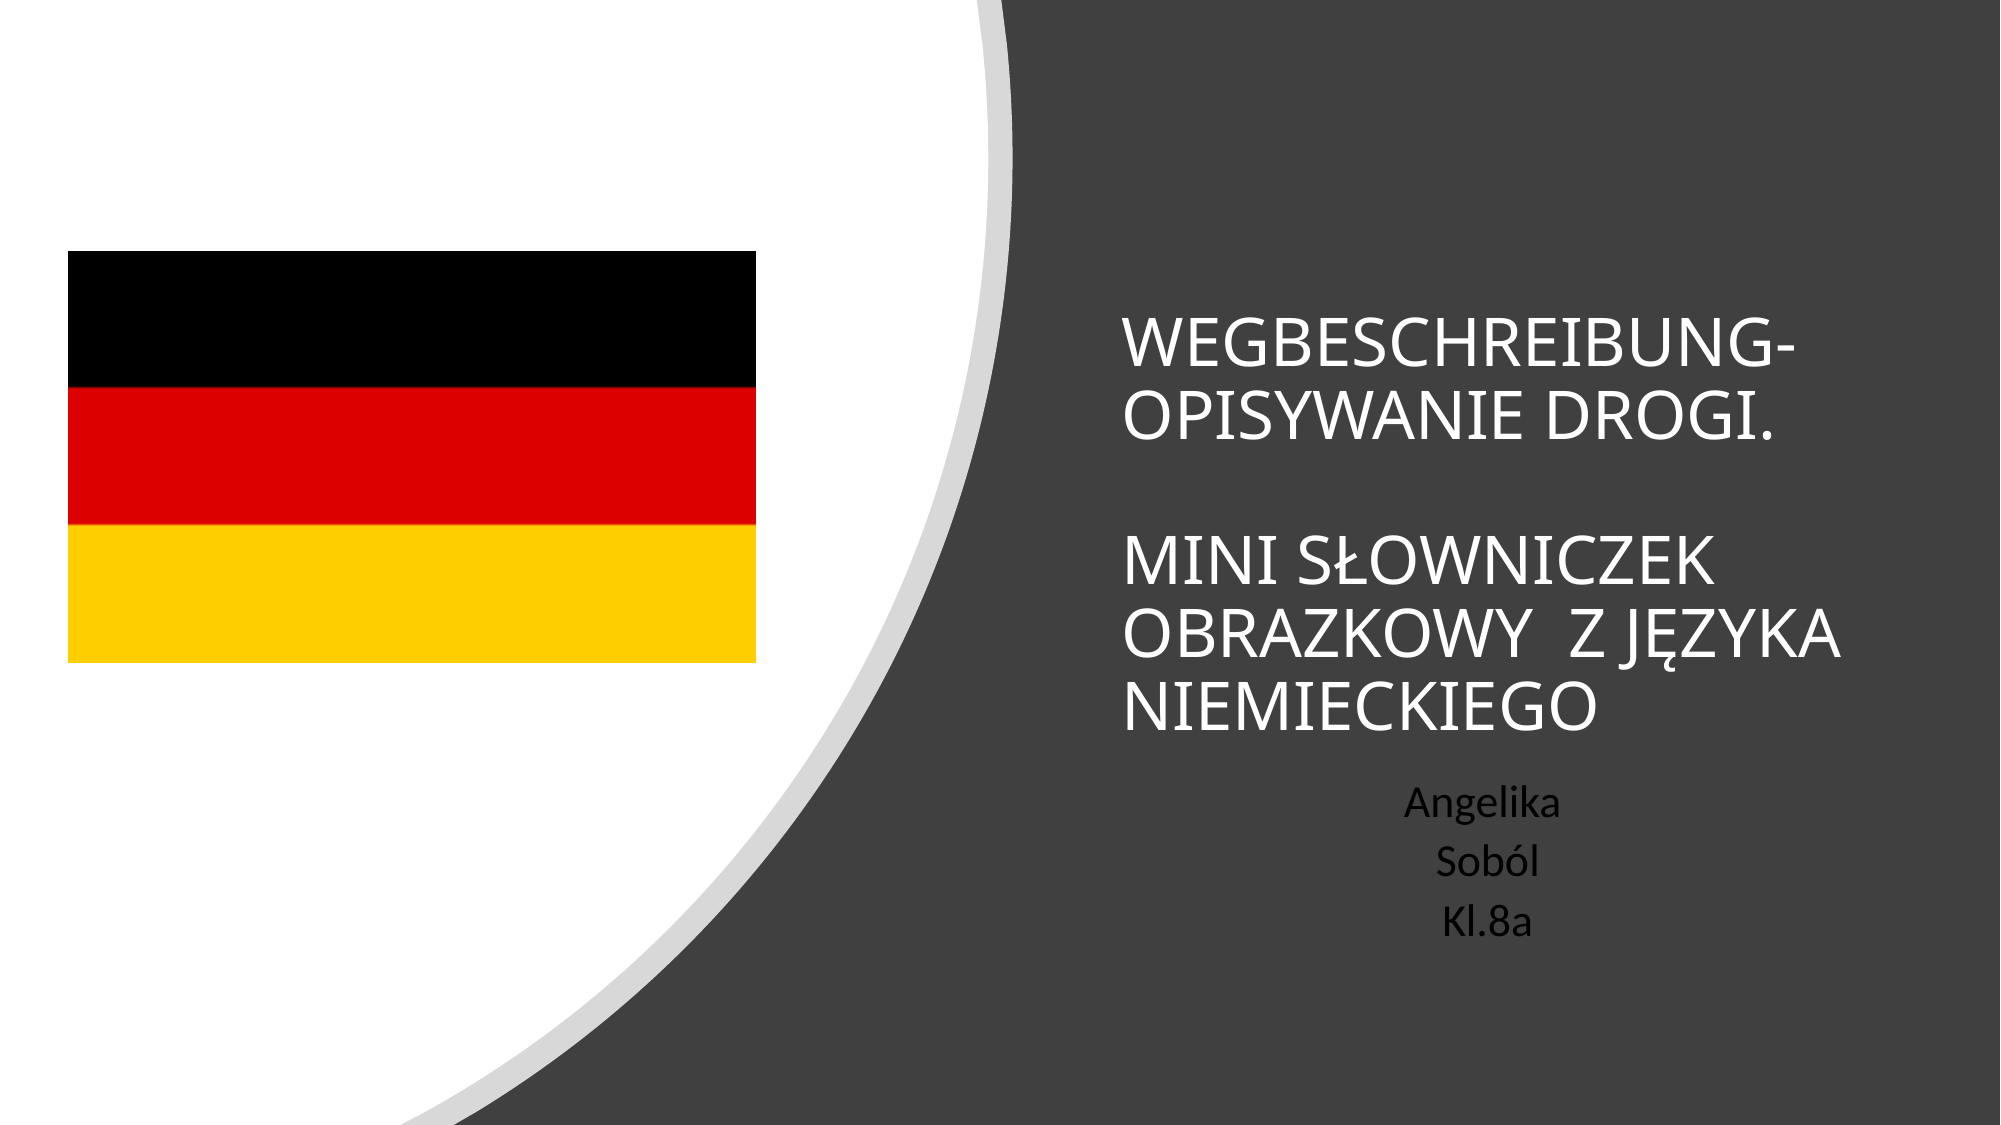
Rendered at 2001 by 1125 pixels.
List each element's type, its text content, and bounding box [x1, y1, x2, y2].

picture [68, 251, 756, 664]
title WEGBESCHREIBUNG- OPISYWANIE DROGI. MINI SŁOWNICZEK OBRAZKOWY Z JĘZYKA NIEMIECKIEGO [1106, 292, 1895, 753]
subtitle Angelika Soból Kl.8a [1106, 779, 1869, 968]
text_box [0, 0, 2000, 1125]
